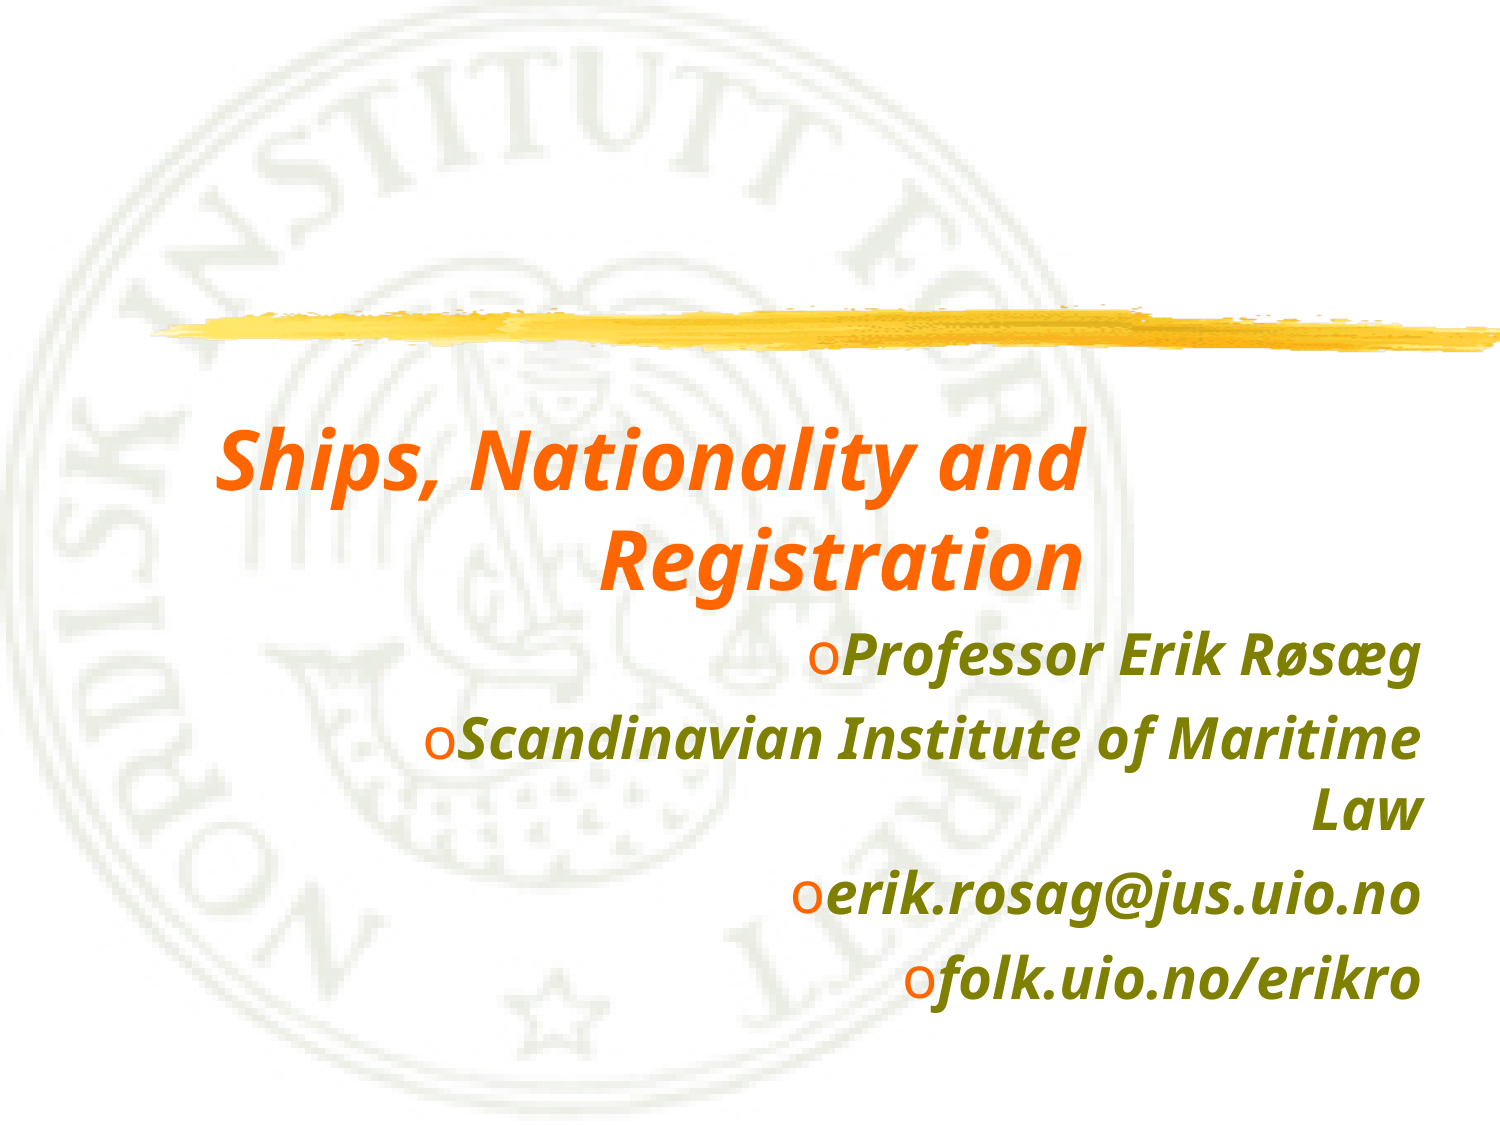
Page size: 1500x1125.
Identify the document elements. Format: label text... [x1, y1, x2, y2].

subtitle Professor Erik Røsæg Scandinavian Institute of Maritime Law erik.rosag@jus.uio.no folk.uio.no/erikro [407, 609, 1458, 1083]
title Ships, Nationality and Registration [200, 399, 1467, 588]
